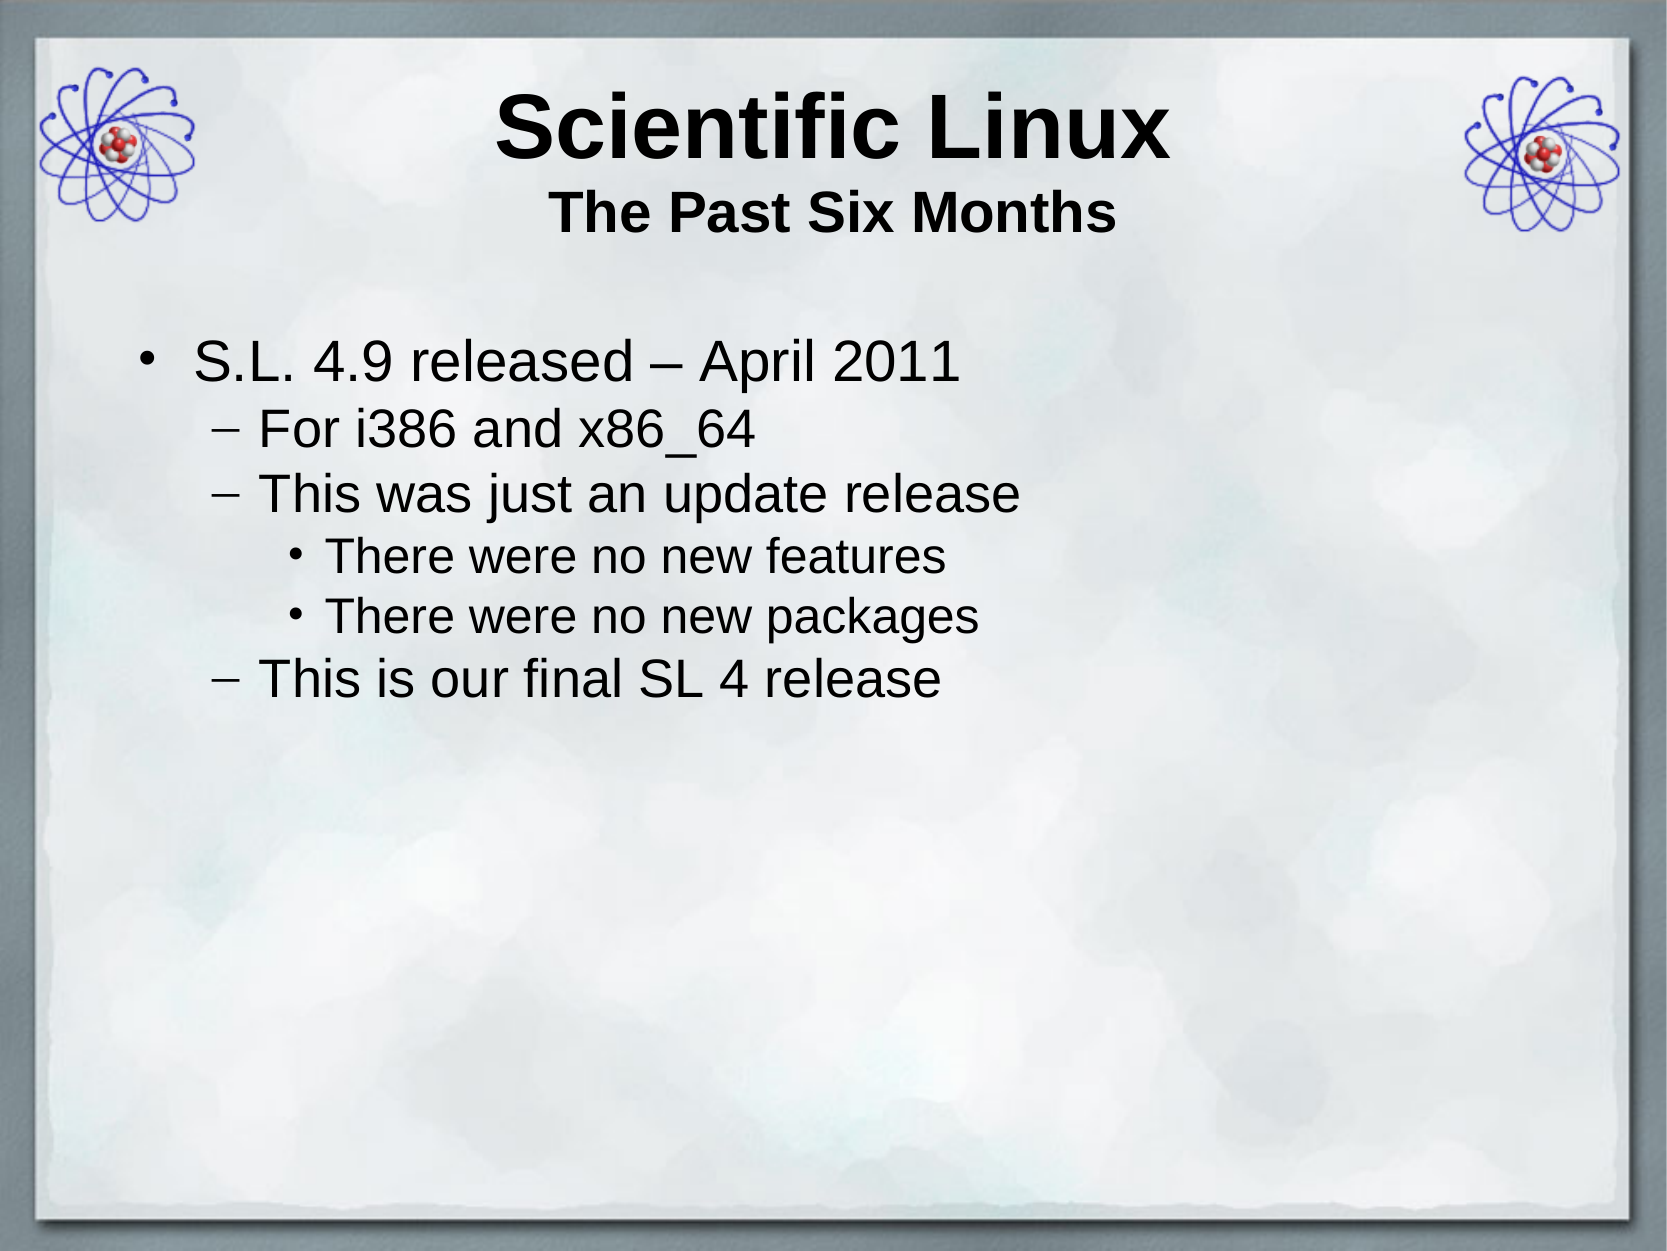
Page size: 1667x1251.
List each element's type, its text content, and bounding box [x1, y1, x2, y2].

text_box S.L. 4.9 released – April 2011 For i386 and x86_64 This was just an update release There were no new features There were no new packages This is our final SL 4 release [122, 315, 1575, 938]
title Scientific Linux The Past Six Months [289, 75, 1378, 246]
picture [0, 0, 1667, 1251]
